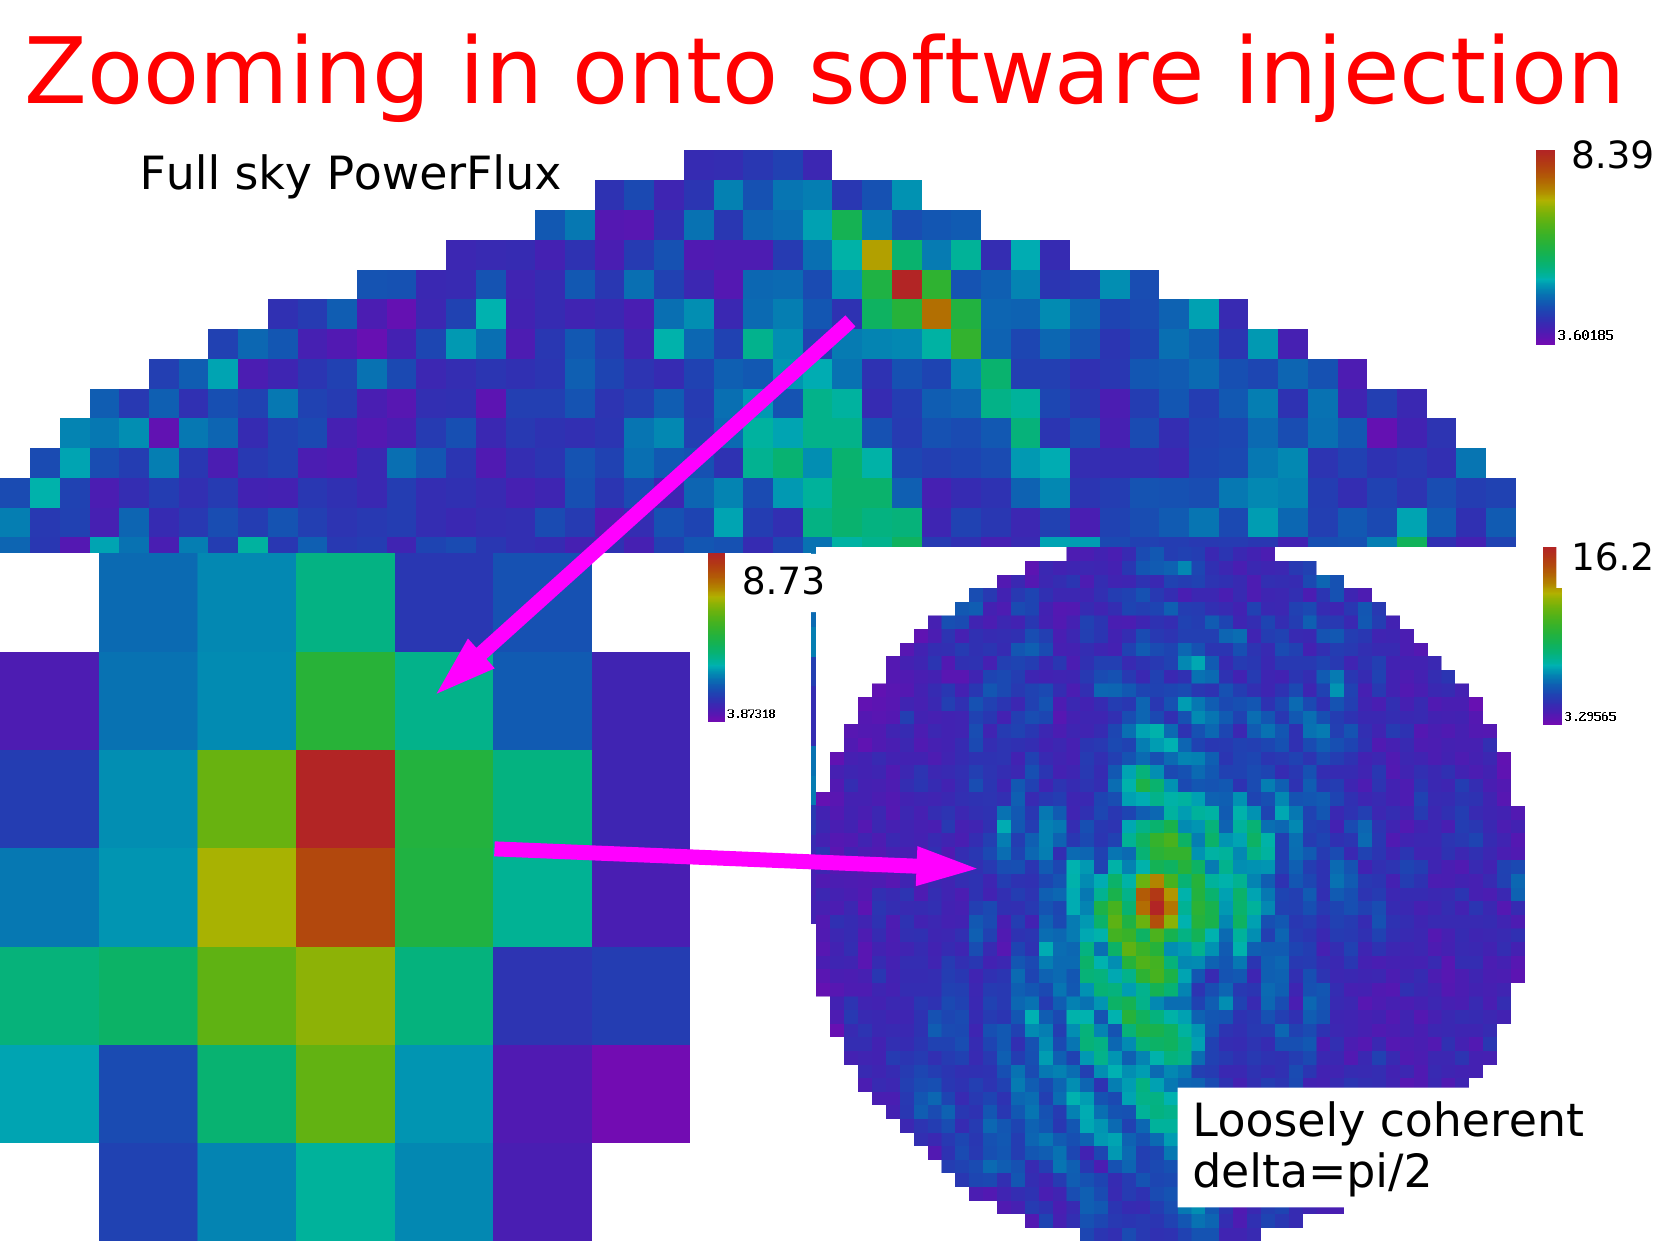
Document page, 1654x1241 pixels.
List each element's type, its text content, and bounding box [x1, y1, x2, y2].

text_box 8.39 [1556, 127, 1654, 187]
text_box 8.73 [727, 553, 855, 613]
text_box 16.2 [1556, 529, 1654, 588]
title Zooming in onto software injection [0, 0, 1654, 169]
text_box Full sky PowerFlux [124, 141, 580, 210]
picture [0, 169, 1654, 1241]
text_box Loosely coherent delta=pi/2 [1177, 1087, 1633, 1208]
